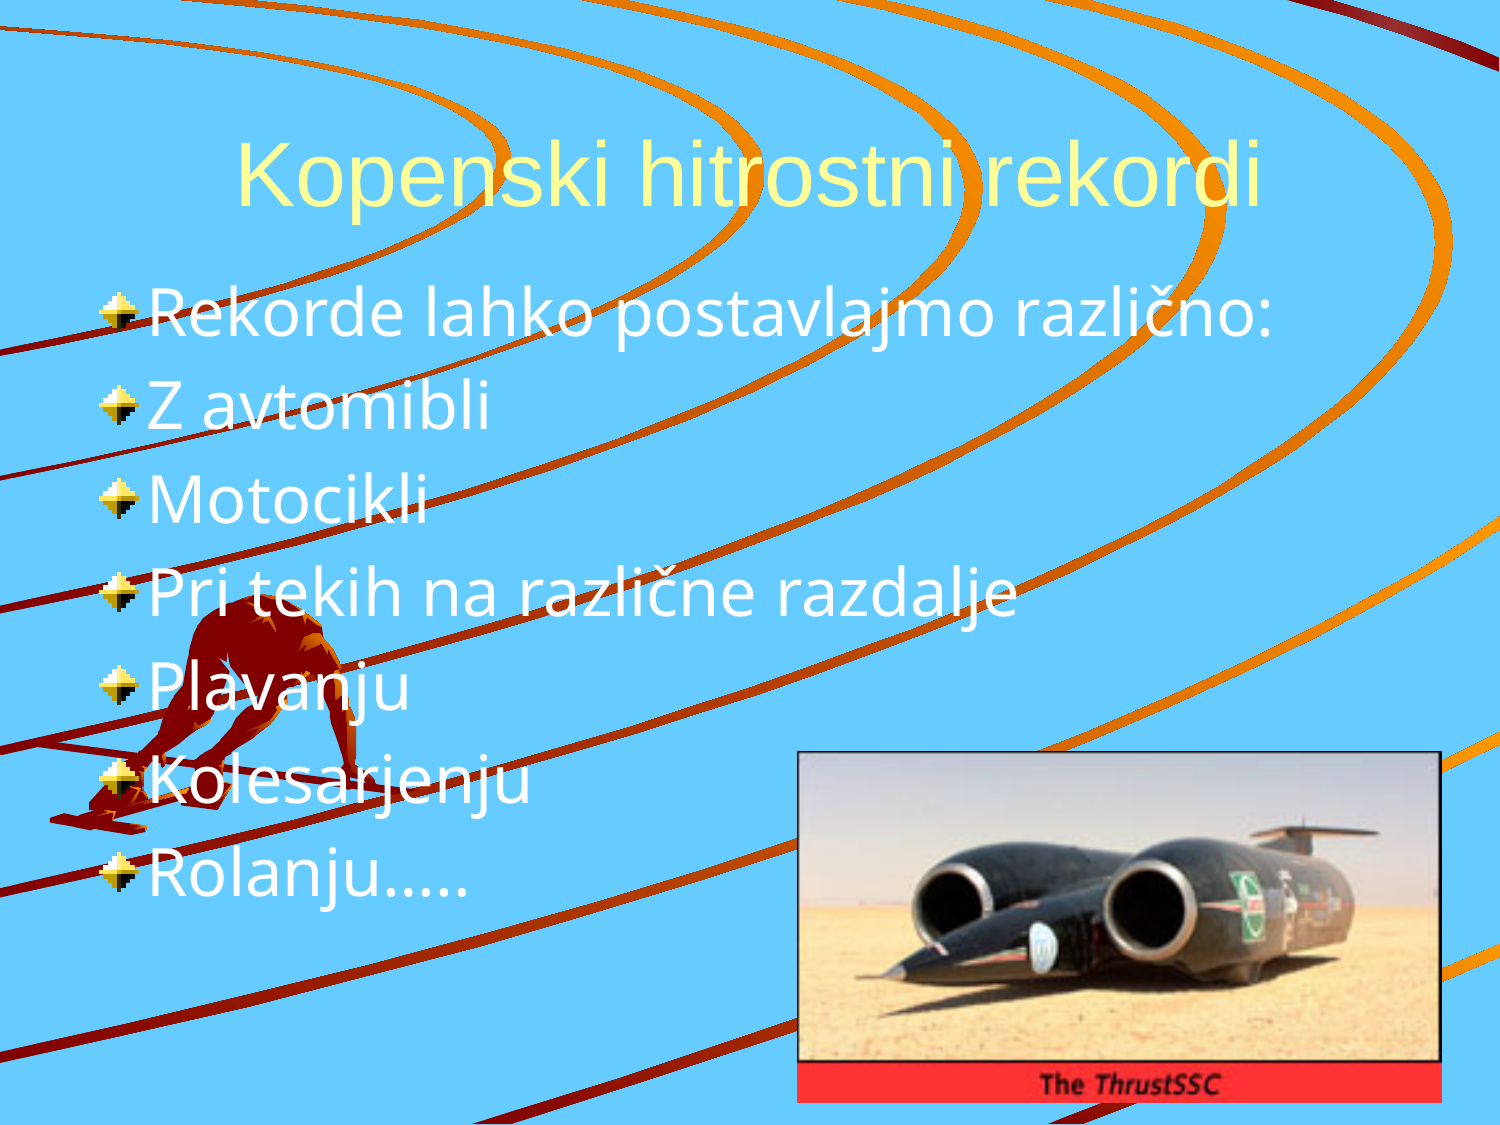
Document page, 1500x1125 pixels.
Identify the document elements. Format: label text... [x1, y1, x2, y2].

picture [797, 751, 1442, 1103]
title Kopenski hitrostni rekordi [75, 26, 1425, 233]
list Rekorde lahko postavlajmo različno: Z avtomibli Motocikli Pri tekih na različne razdalje Plavanju Kolesarjenju Rolanju….. [75, 262, 1425, 1006]
